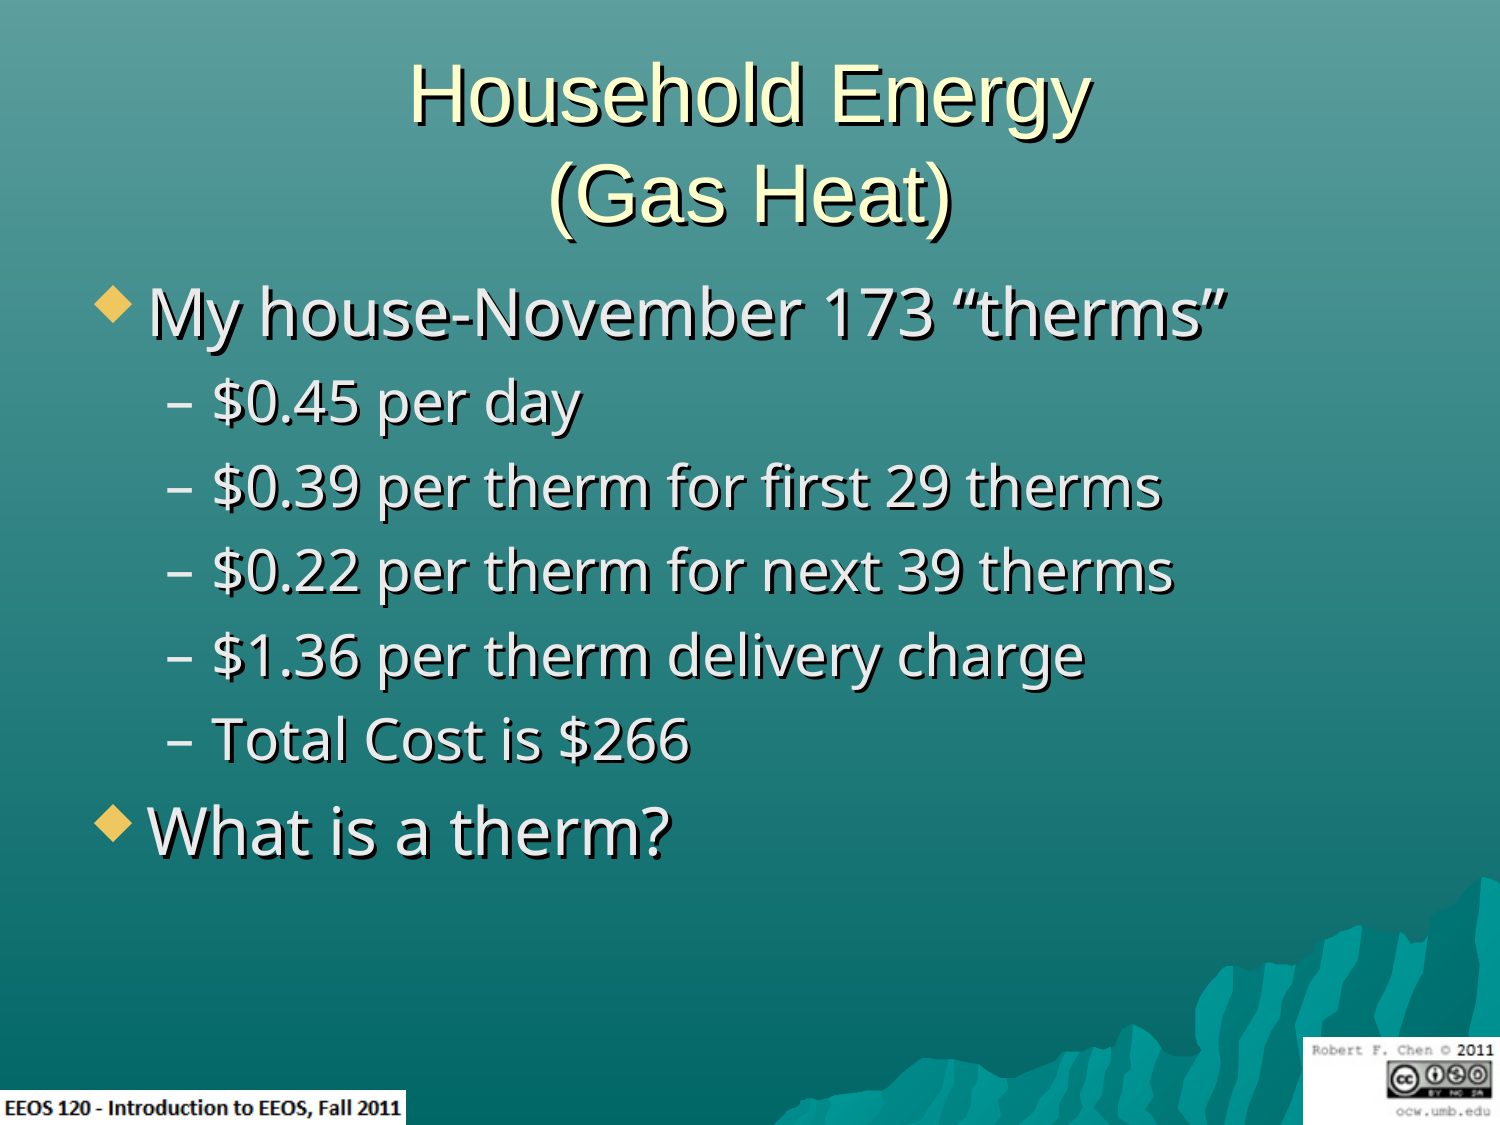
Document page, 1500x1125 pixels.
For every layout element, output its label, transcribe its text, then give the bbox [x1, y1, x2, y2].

picture [0, 1090, 406, 1125]
title Household Energy (Gas Heat) [75, 31, 1426, 247]
list My house-November 173 “therms” $0.45 per day $0.39 per therm for first 29 therms $0.22 per therm for next 39 therms $1.36 per therm delivery charge Total Cost is $266 What is a therm? [75, 262, 1426, 1006]
picture [1303, 1037, 1500, 1125]
